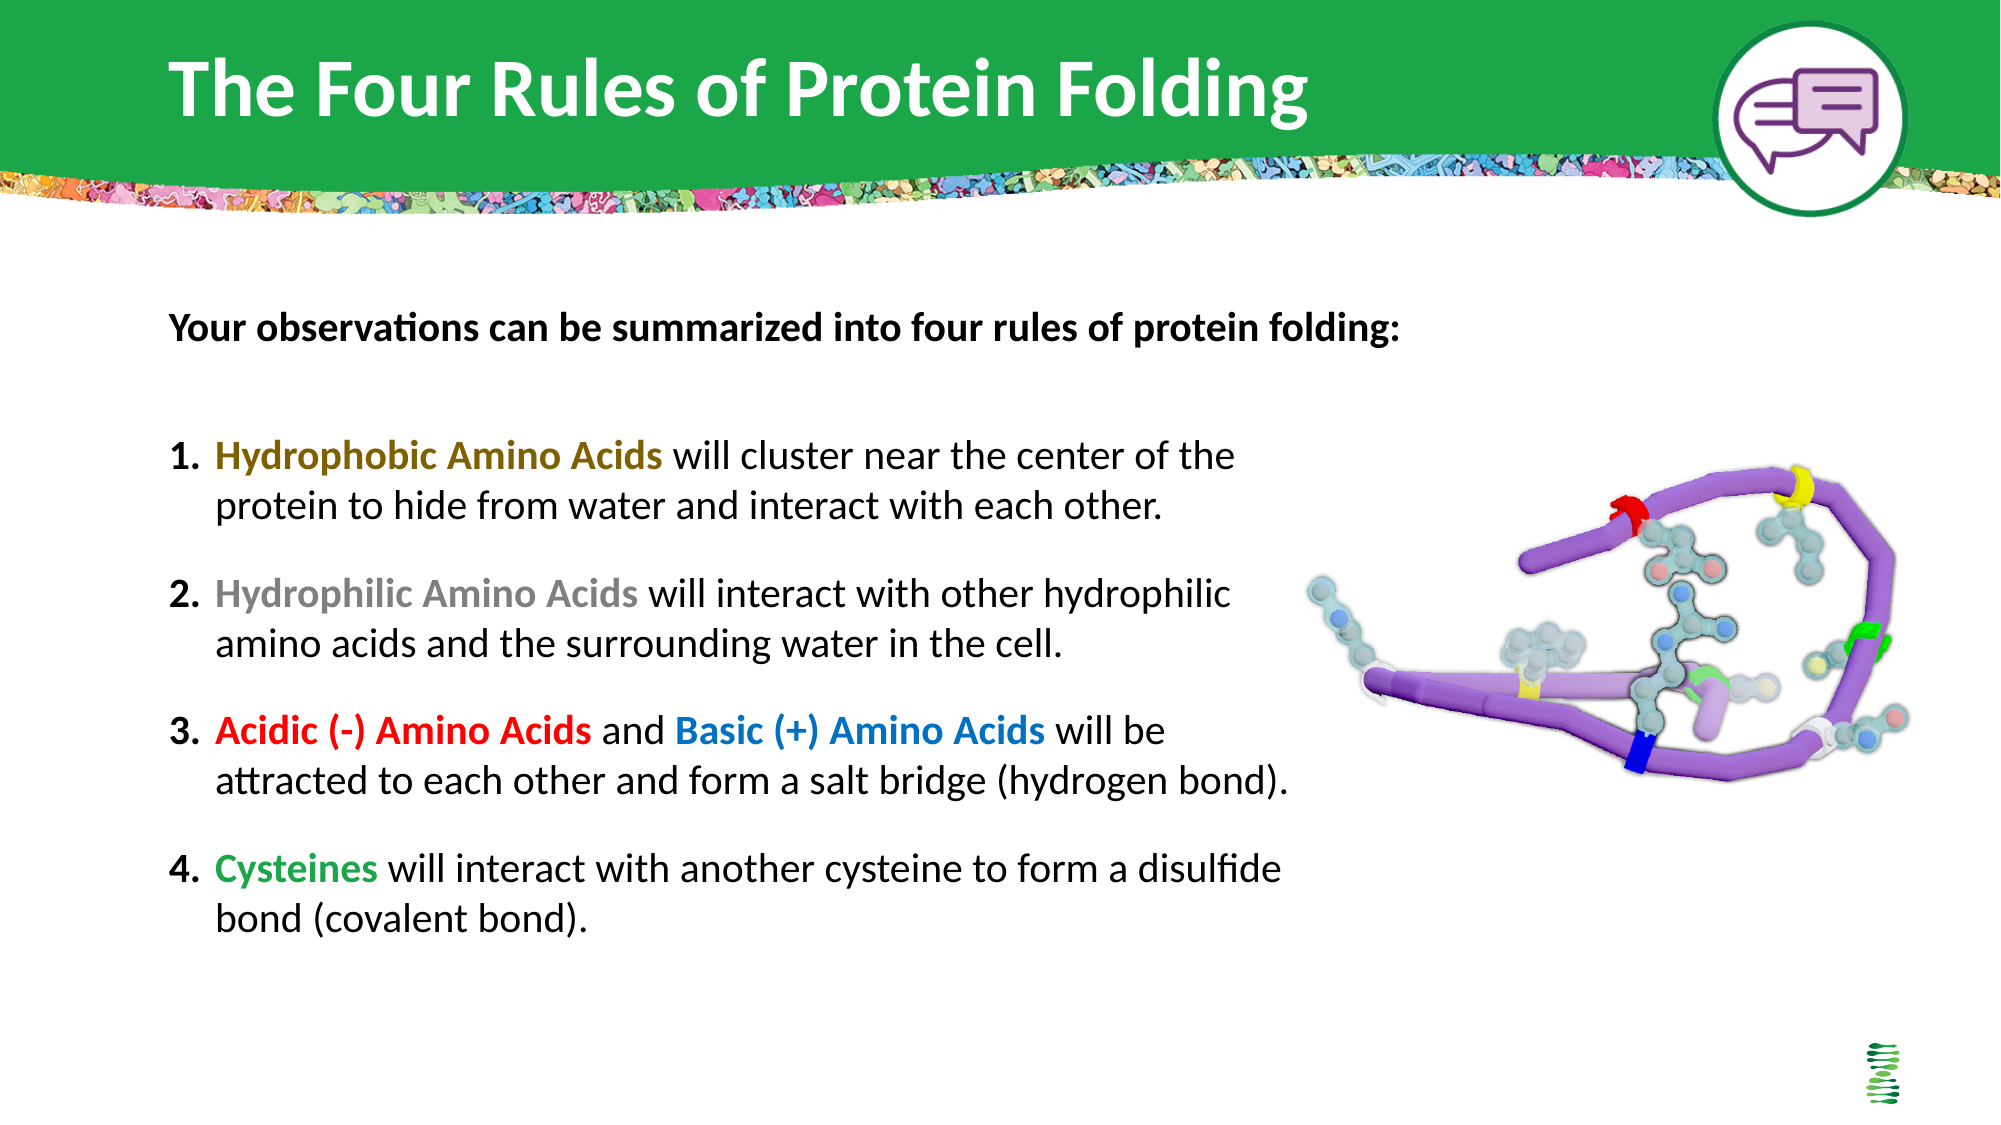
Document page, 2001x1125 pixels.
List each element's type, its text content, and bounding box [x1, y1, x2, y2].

text_box Your observations can be summarized into four rules of protein folding: [153, 291, 1578, 357]
text_box Hydrophobic Amino Acids will cluster near the center of the protein to hide from water and interact with each other. Hydrophilic Amino Acids will interact with other hydrophilic amino acids and the surrounding water in the cell. Acidic (-) Amino Acids and Basic (+) Amino Acids will be attracted to each other and form a salt bridge (hydrogen bond). Cysteines will interact with another cysteine to form a disulfide bond (covalent bond). [153, 420, 1318, 949]
picture [0, 0, 2001, 1125]
text_box The Four Rules of Protein Folding [153, 1, 1954, 165]
